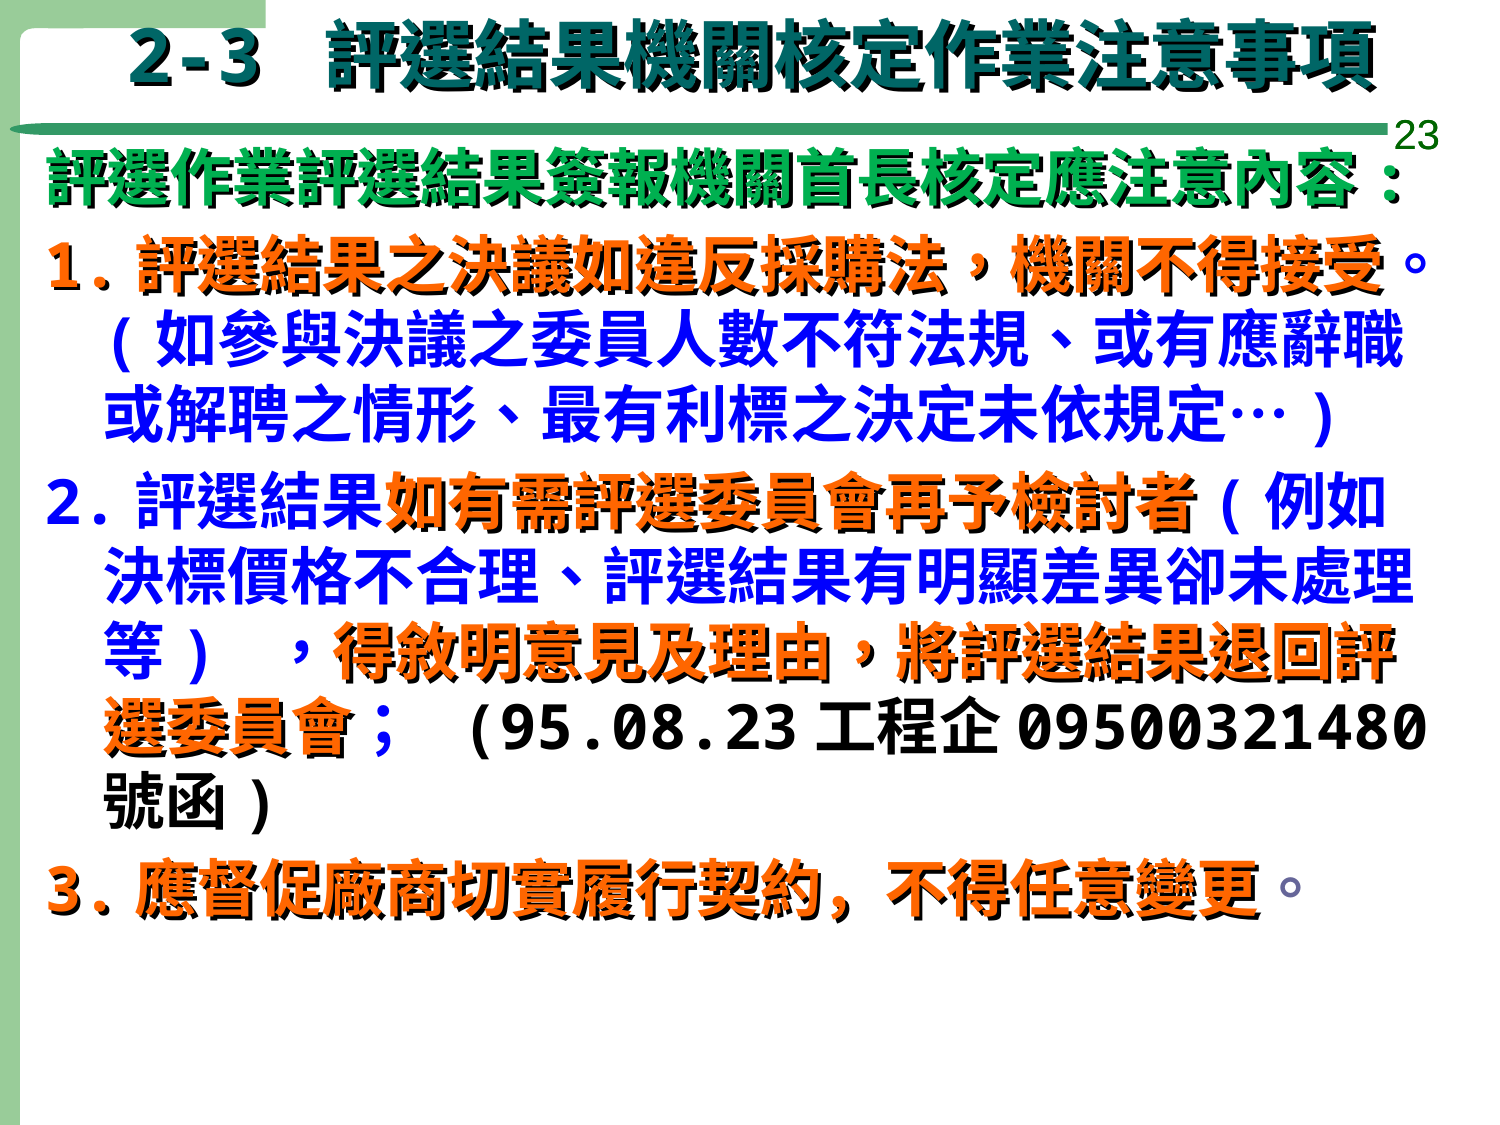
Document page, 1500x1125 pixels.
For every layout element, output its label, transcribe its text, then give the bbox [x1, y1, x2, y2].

title 2-3 評選結果機關核定作業注意事項 [0, 0, 1500, 126]
text_box 評選作業評選結果簽報機關首長核定應注意內容: 1.評選結果之決議如違反採購法，機關不得接受。(如參與決議之委員人數不符法規、或有應辭職或解聘之情形、最有利標之決定未依規定…) 2.評選結果如有需評選委員會再予檢討者(例如決標價格不合理、評選結果有明顯差異卻未處理等) ，得敘明意見及理由，將評選結果退回評選委員會； (95.08.23工程企09500321480號函) 3.應督促廠商切實履行契約，不得任意變更。 [29, 130, 1459, 1125]
text_box [1378, 90, 1491, 166]
